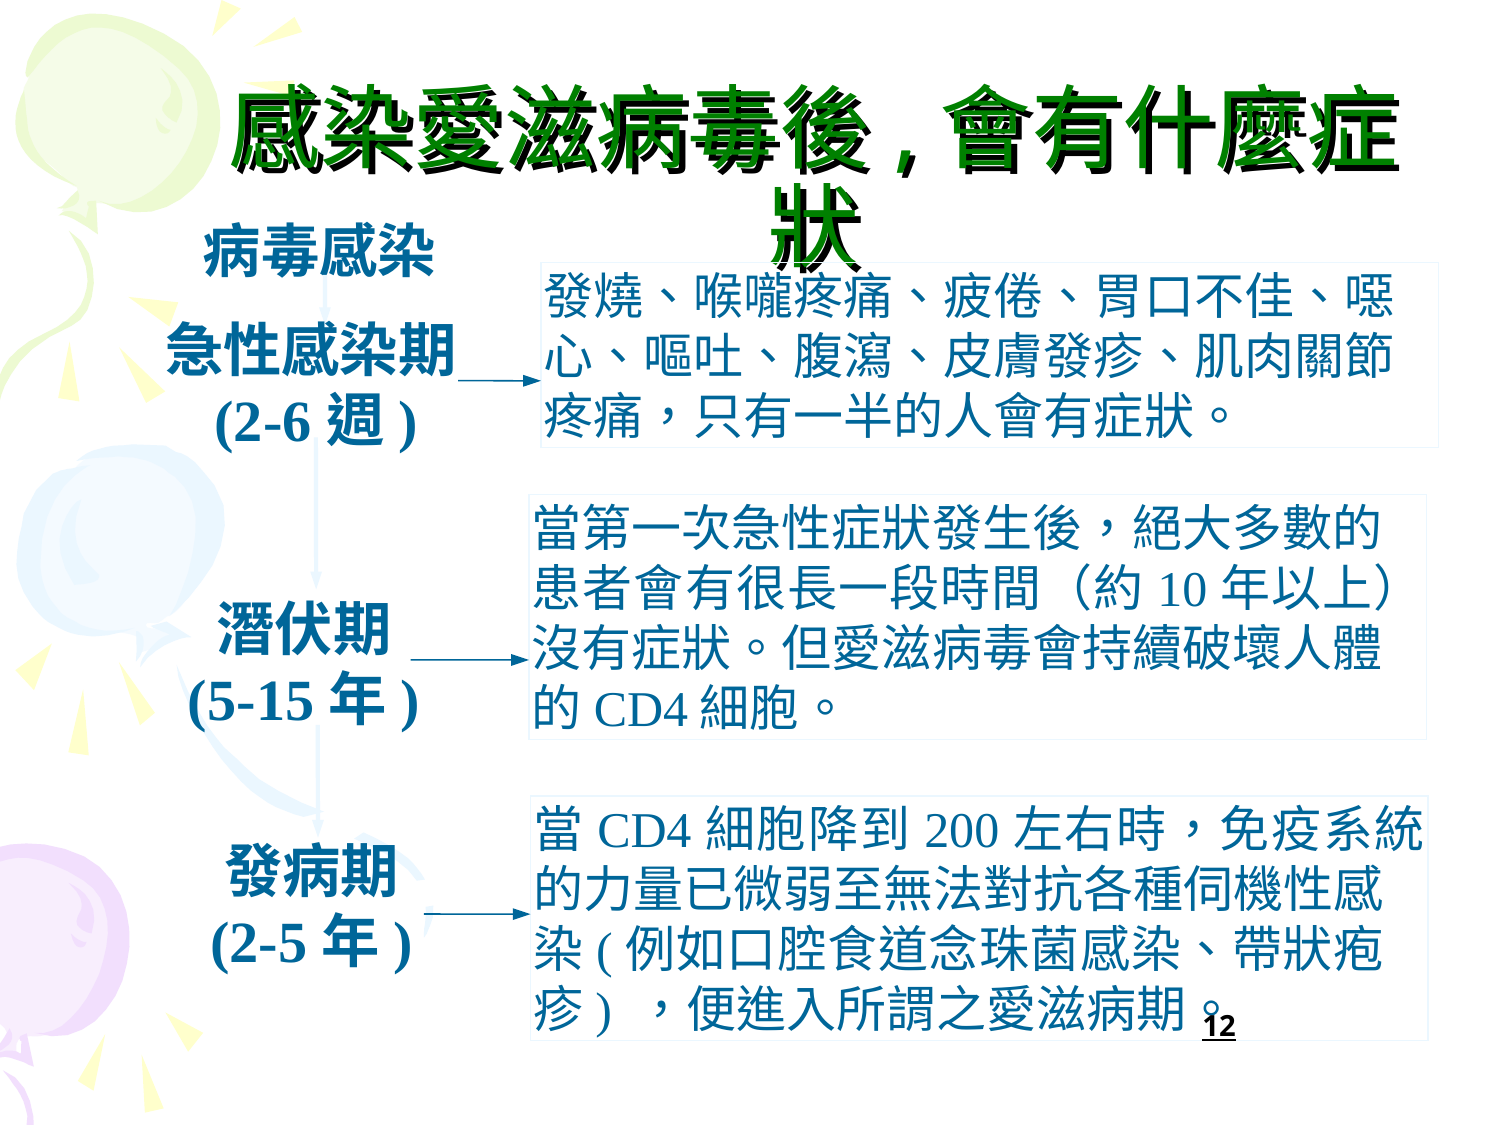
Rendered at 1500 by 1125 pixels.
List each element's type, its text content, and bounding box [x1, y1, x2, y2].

text_box [1187, 999, 1500, 1075]
text_box 當CD4細胞降到200左右時，免疫系統的力量已微弱至無法對抗各種伺機性感染(例如口腔食道念珠菌感染、帶狀疱疹) ，便進入所謂之愛滋病期。 [530, 795, 1429, 1041]
text_box 發病期 (2-5年) [187, 832, 436, 977]
text_box 潛伏期 (5-15年) [162, 590, 446, 735]
text_box 發燒、喉嚨疼痛、疲倦、胃口不佳、噁心、嘔吐、腹瀉、皮膚發疹、肌肉關節疼痛，只有一半的人會有症狀。 [540, 262, 1439, 448]
title 感染愛滋病毒後,會有什麼症狀 [174, 75, 1453, 227]
text_box 病毒感染 [200, 212, 449, 287]
text_box 當第一次急性症狀發生後，絕大多數的患者會有很長一段時間（約10年以上）沒有症狀。但愛滋病毒會持續破壞人體的CD4細胞。 [528, 494, 1427, 740]
text_box 急性感染期(2-6週) [162, 311, 470, 455]
